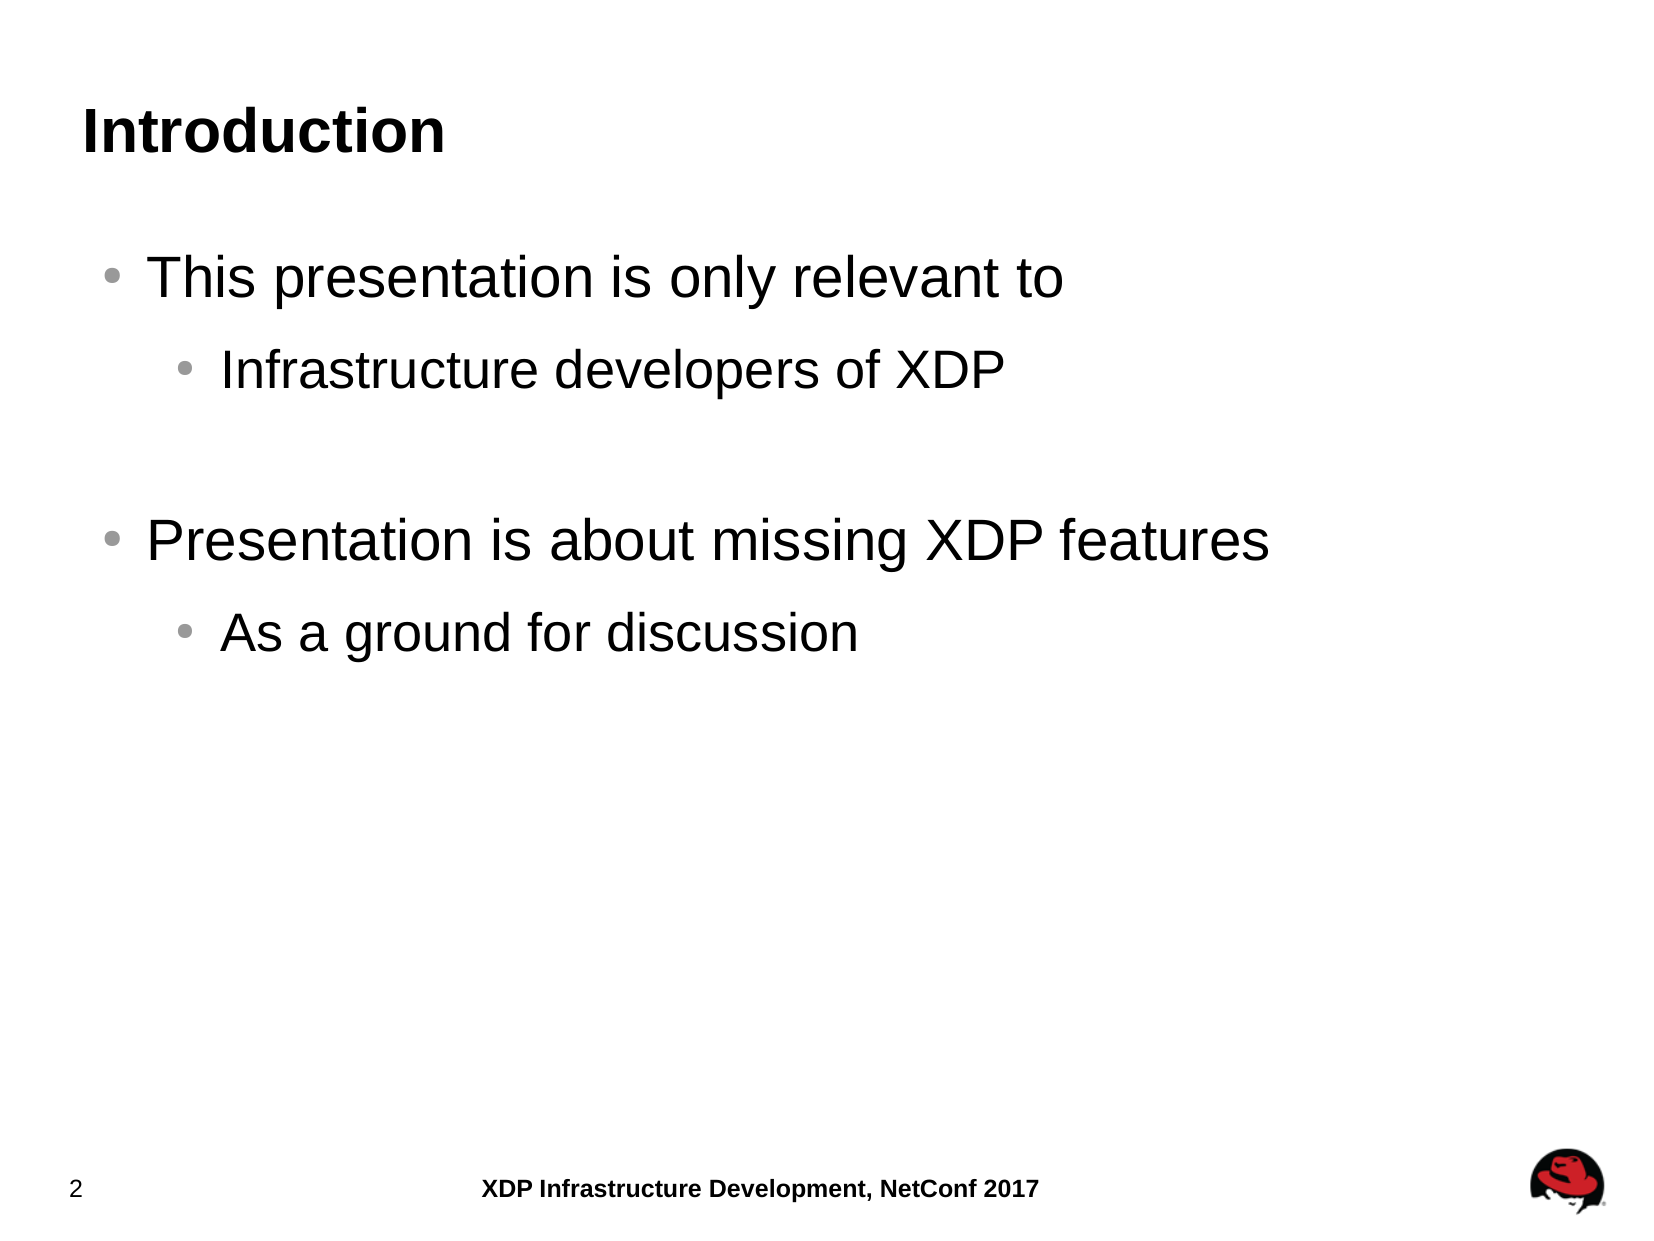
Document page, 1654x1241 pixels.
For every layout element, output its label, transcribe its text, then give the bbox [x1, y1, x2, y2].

title Introduction [82, 37, 1571, 226]
list This presentation is only relevant to Infrastructure developers of XDP Presentation is about missing XDP features As a ground for discussion [86, 244, 1575, 1039]
picture [1529, 1146, 1612, 1224]
